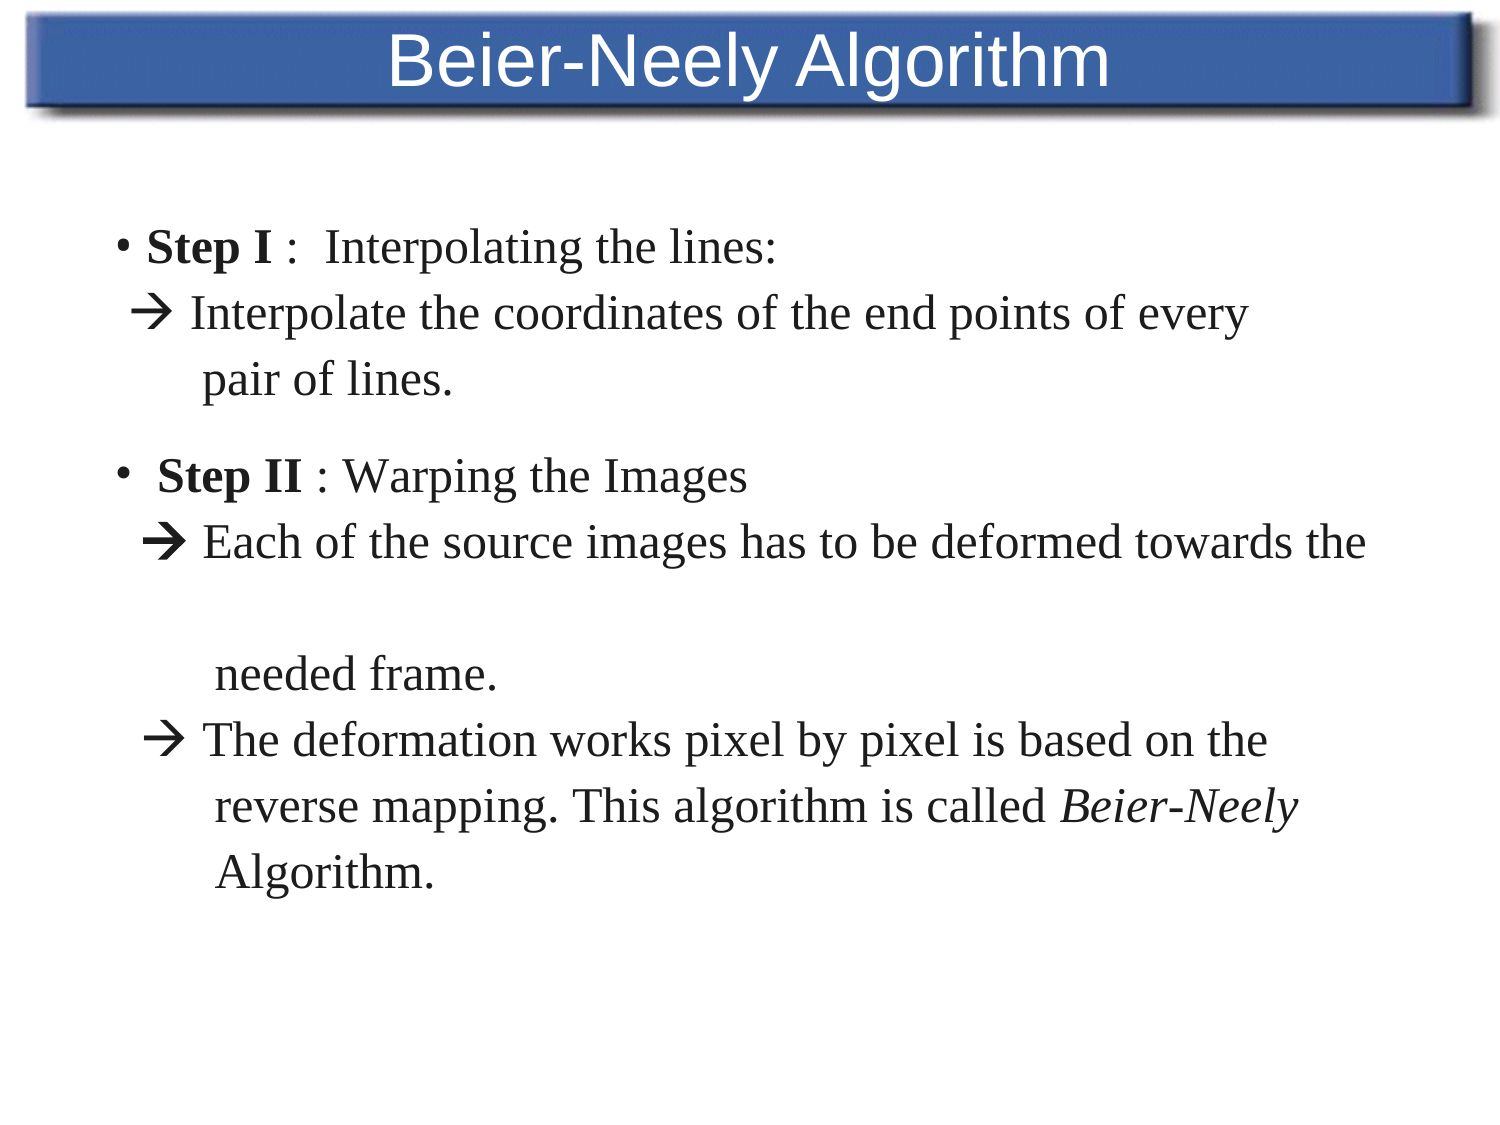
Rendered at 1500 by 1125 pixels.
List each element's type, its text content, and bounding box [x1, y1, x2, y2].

text_box Step I : Interpolating the lines:  Interpolate the coordinates of the end points of every pair of lines. Step II : Warping the Images  Each of the source images has to be deformed towards the needed frame.  The deformation works pixel by pixel is based on the reverse mapping. This algorithm is called Beier-Neely Algorithm. [99, 200, 1388, 1004]
title Beier-Neely Algorithm [110, 3, 1389, 110]
picture [24, 9, 1500, 125]
